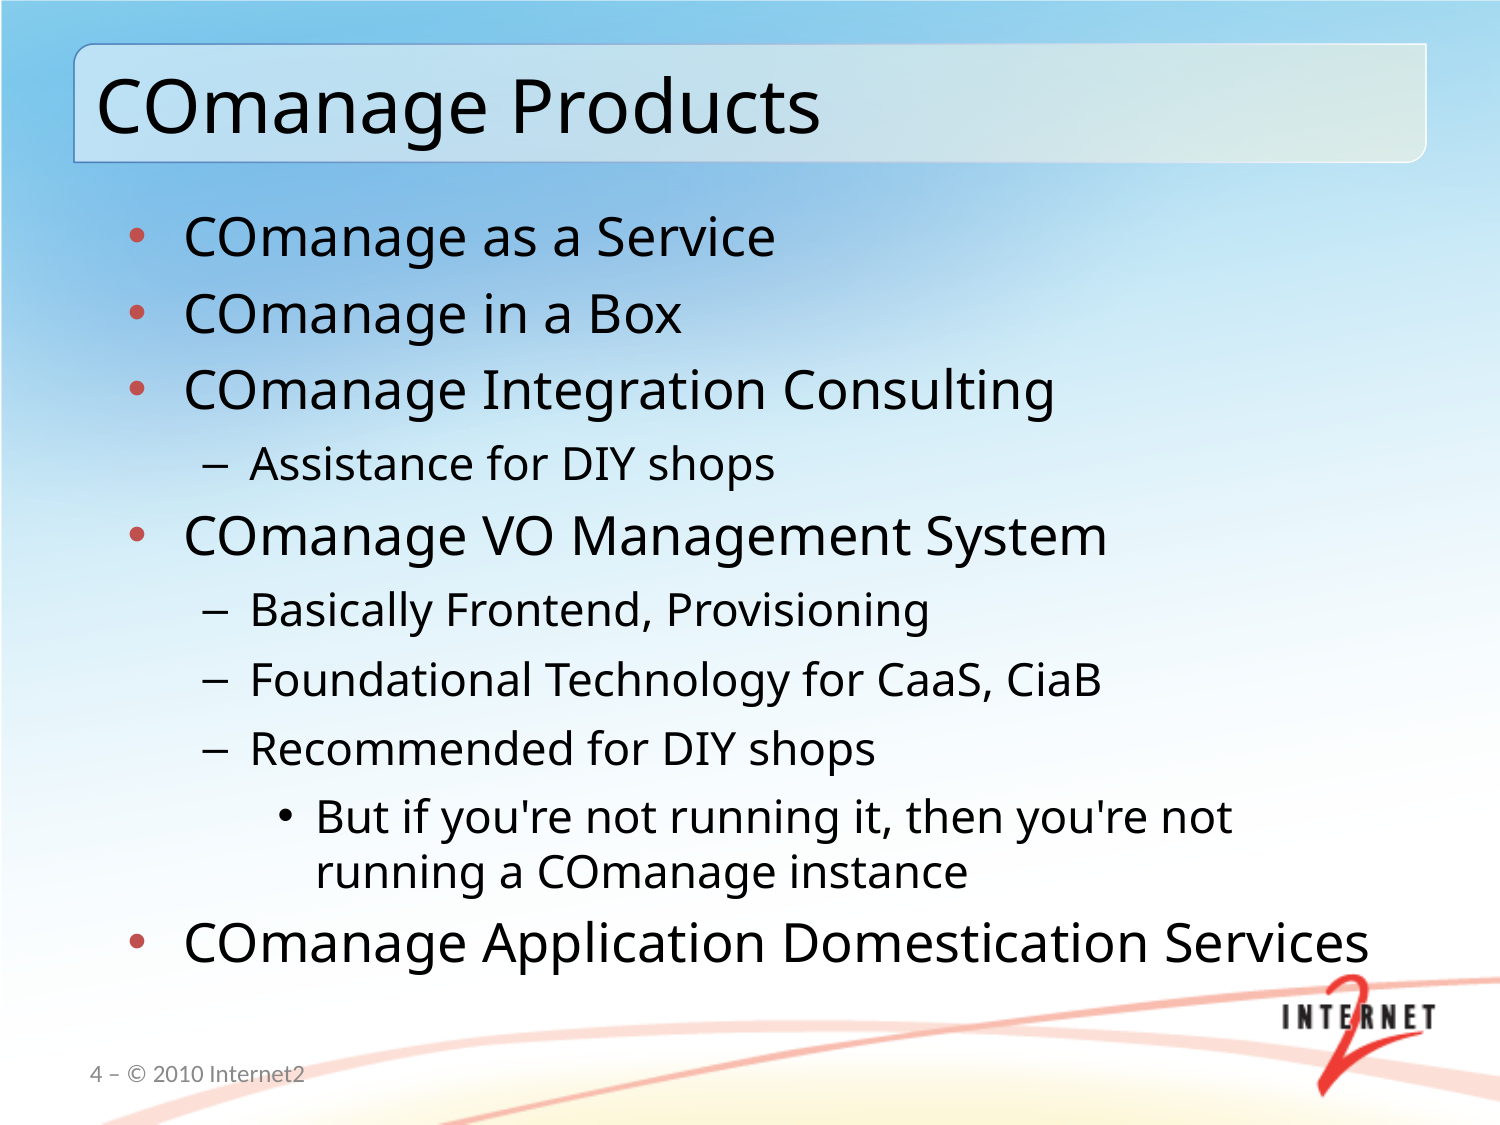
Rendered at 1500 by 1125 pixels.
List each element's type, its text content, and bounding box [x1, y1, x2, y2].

text_box <number> – © 2010 Internet2 [74, 1042, 550, 1103]
text_box COmanage Products [80, 50, 1420, 157]
list COmanage as a Service COmanage in a Box COmanage Integration Consulting Assistance for DIY shops COmanage VO Management System Basically Frontend, Provisioning Foundational Technology for CaaS, CiaB Recommended for DIY shops But if you're not running it, then you're not running a COmanage instance COmanage Application Domestication Services [112, 195, 1388, 1047]
picture [0, 0, 1500, 1125]
